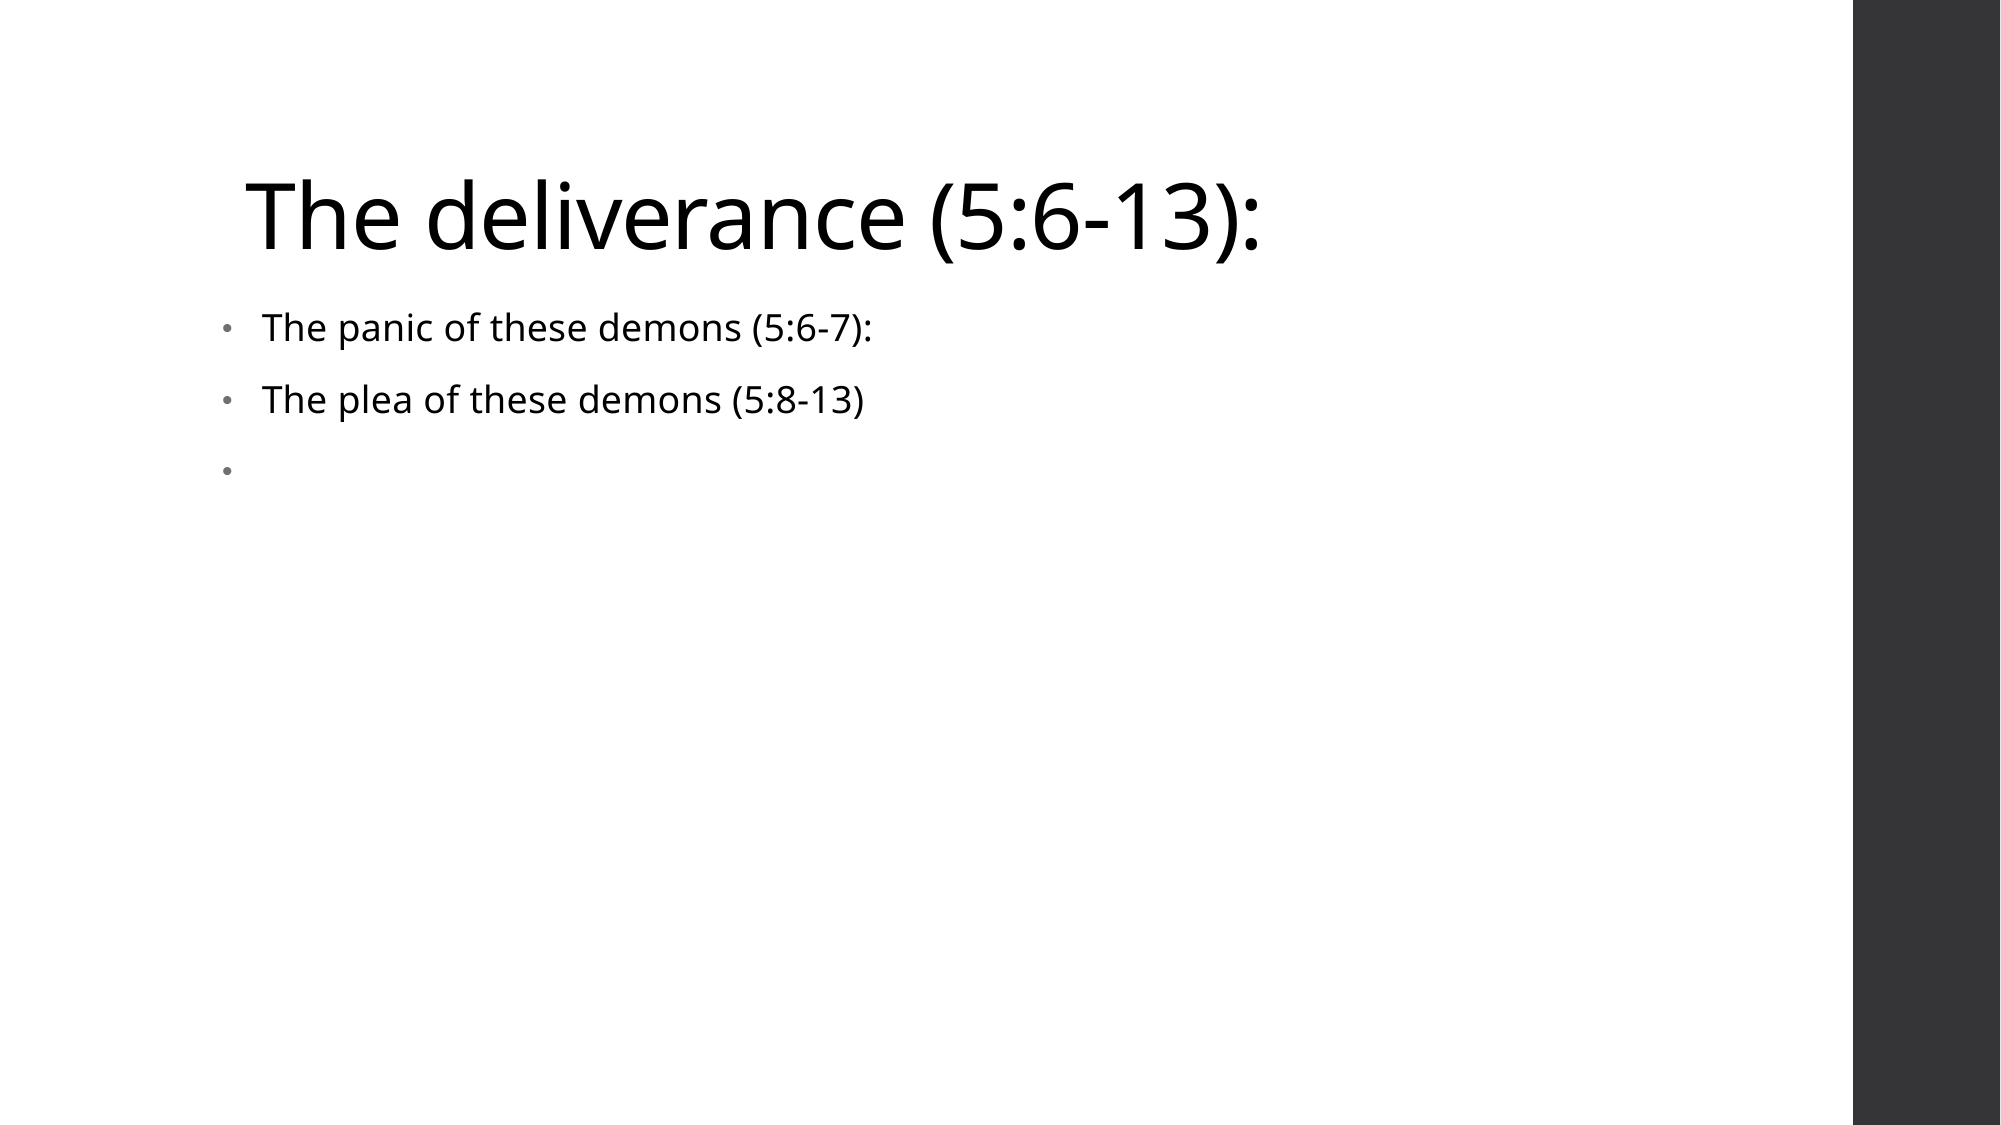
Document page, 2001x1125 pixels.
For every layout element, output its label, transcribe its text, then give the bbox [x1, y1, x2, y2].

title The deliverance (5:6-13): [206, 60, 1797, 278]
list The panic of these demons (5:6-7): The plea of these demons (5:8-13) [206, 299, 1617, 1014]
